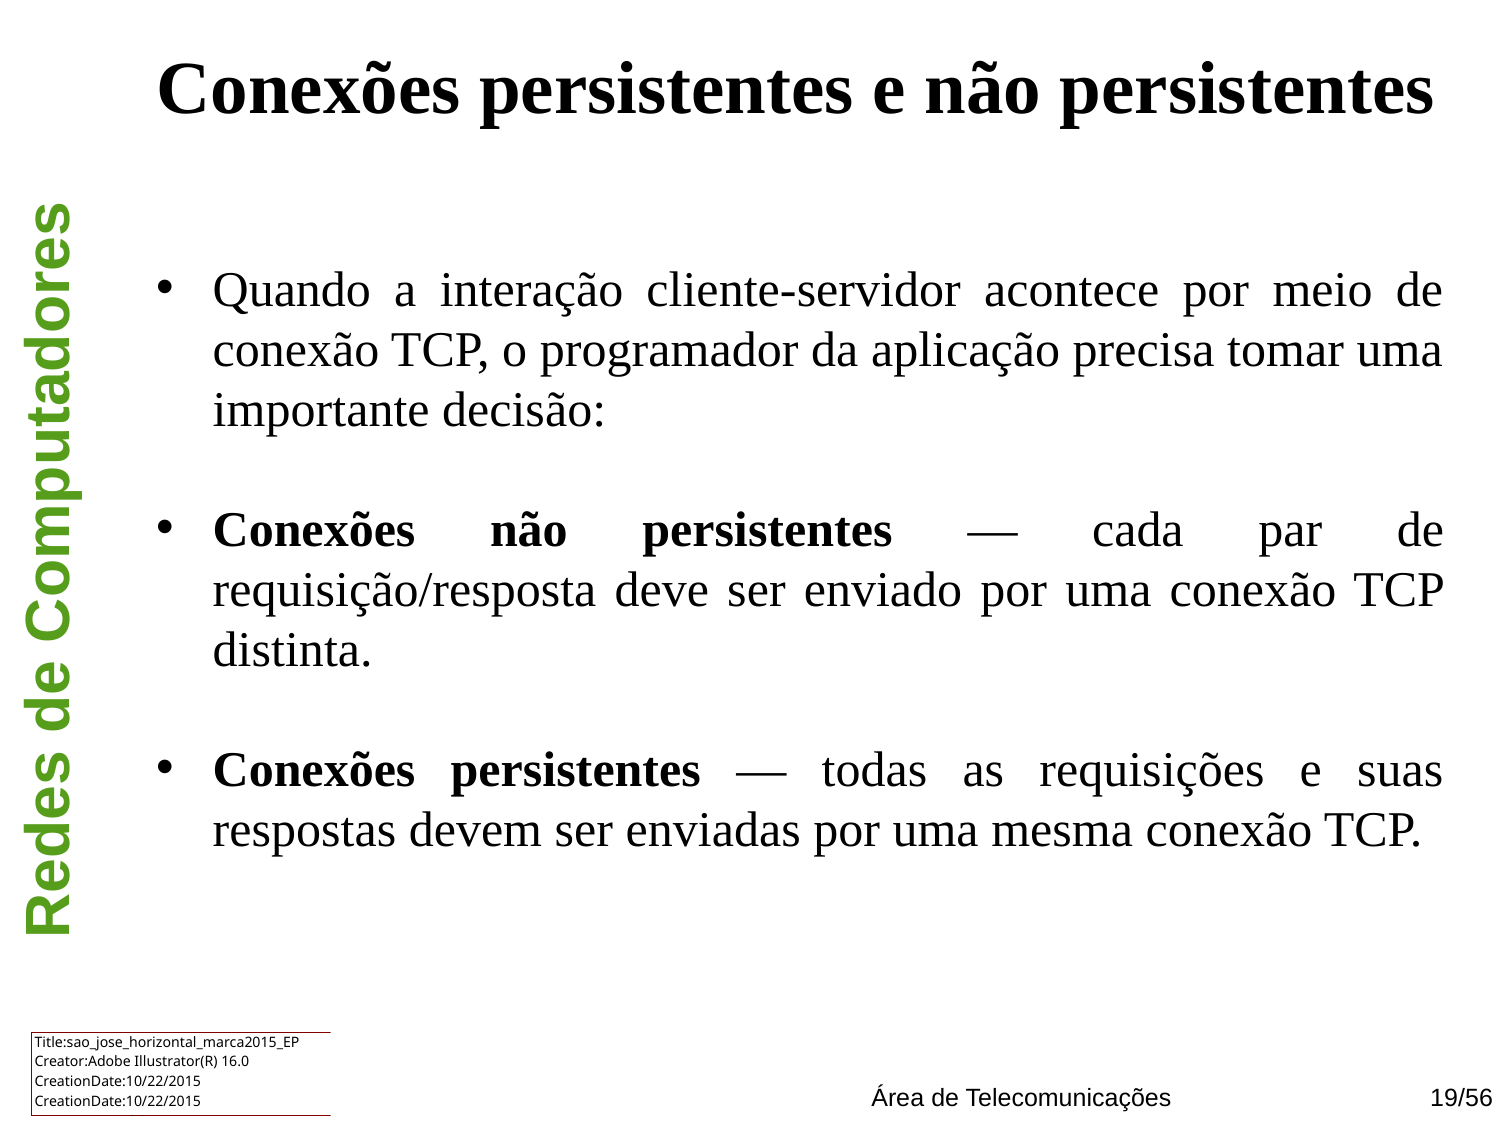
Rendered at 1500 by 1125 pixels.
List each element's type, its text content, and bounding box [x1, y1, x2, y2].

text_box Conexões persistentes e não persistentes [141, 30, 1465, 315]
text_box Quando a interação cliente-servidor acontece por meio de conexão TCP, o programador da aplicação precisa tomar uma importante decisão: Conexões não persistentes — cada par de requisição/resposta deve ser enviado por uma conexão TCP distinta. Conexões persistentes — todas as requisições e suas respostas devem ser enviadas por uma mesma conexão TCP. [141, 315, 1459, 1083]
